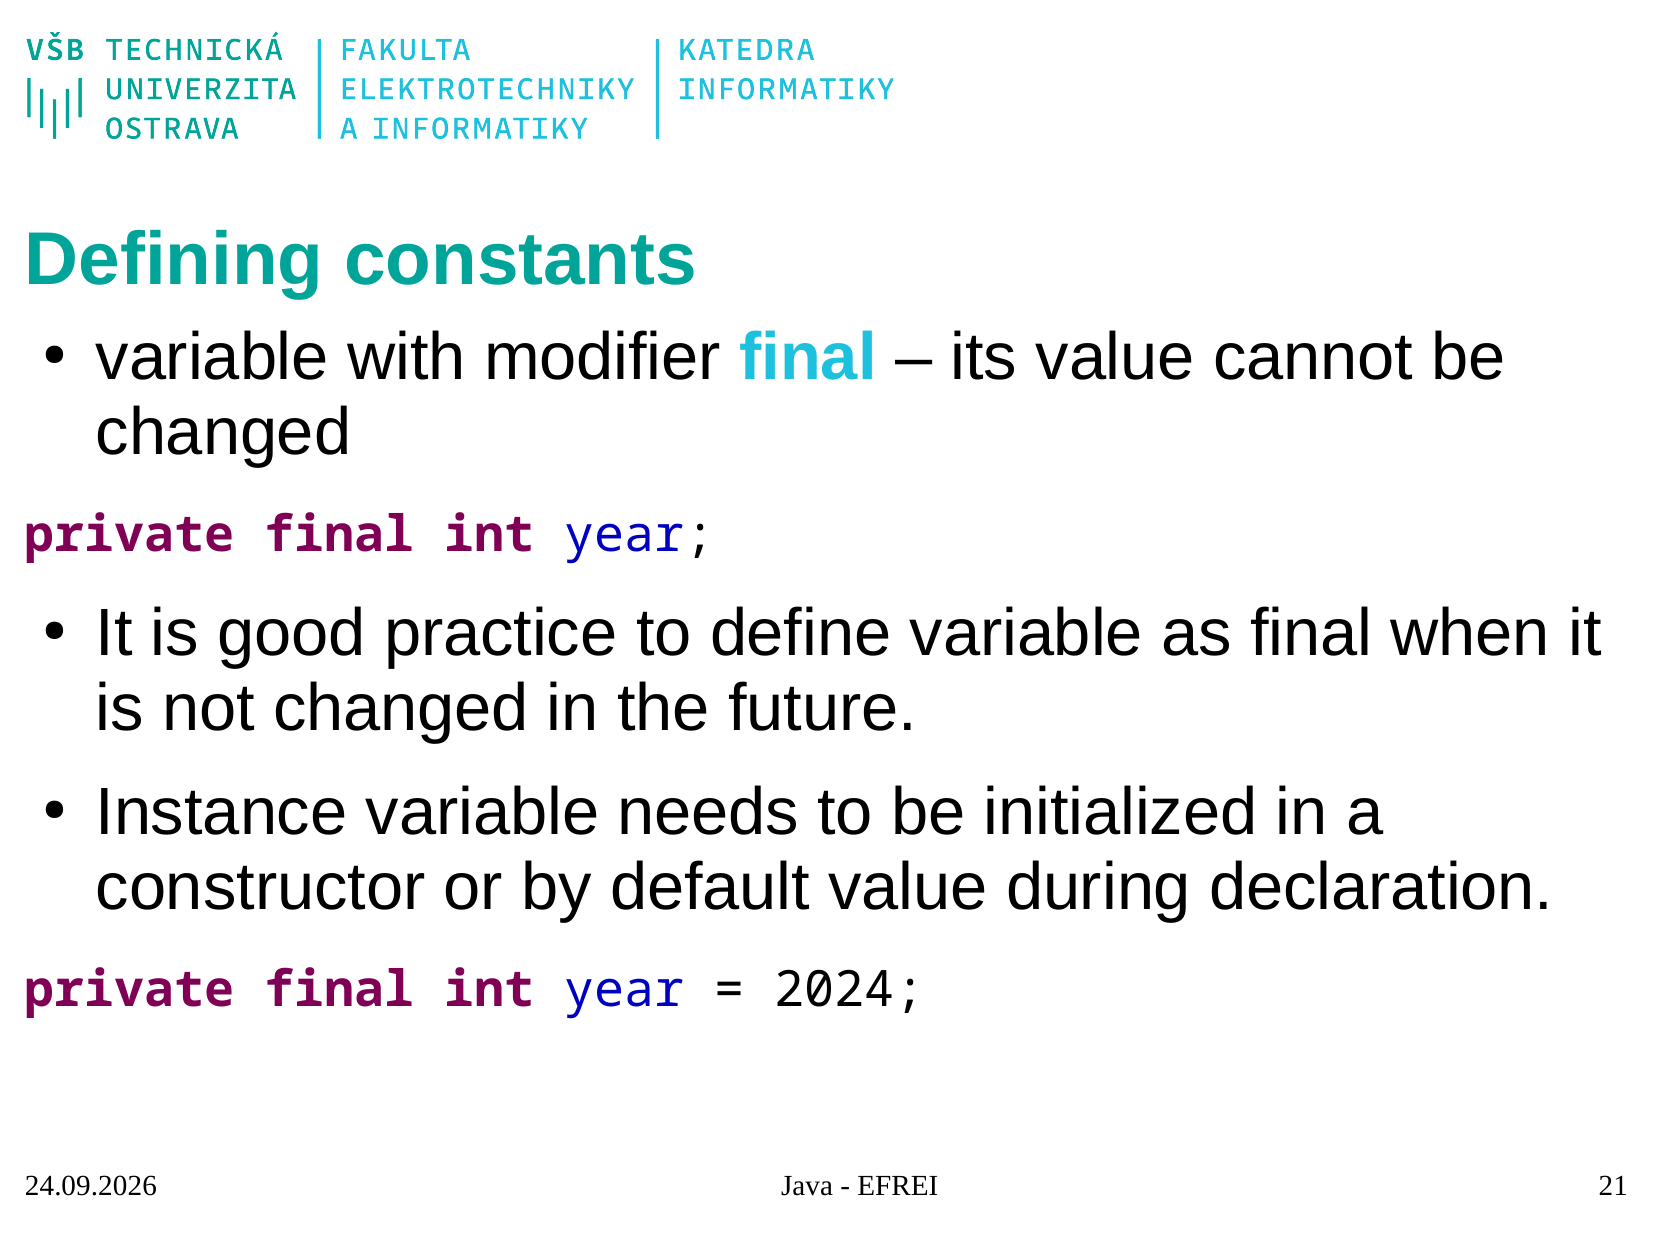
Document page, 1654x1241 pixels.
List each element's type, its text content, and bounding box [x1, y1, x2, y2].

picture [26, 31, 894, 139]
list variable with modifier final – its value cannot be changed private final int year; It is good practice to define variable as final when it is not changed in the future. Instance variable needs to be initialized in a constructor or by default value during declaration. private final int year = 2024; [24, 318, 1629, 1146]
title Defining constants [24, 169, 1629, 300]
